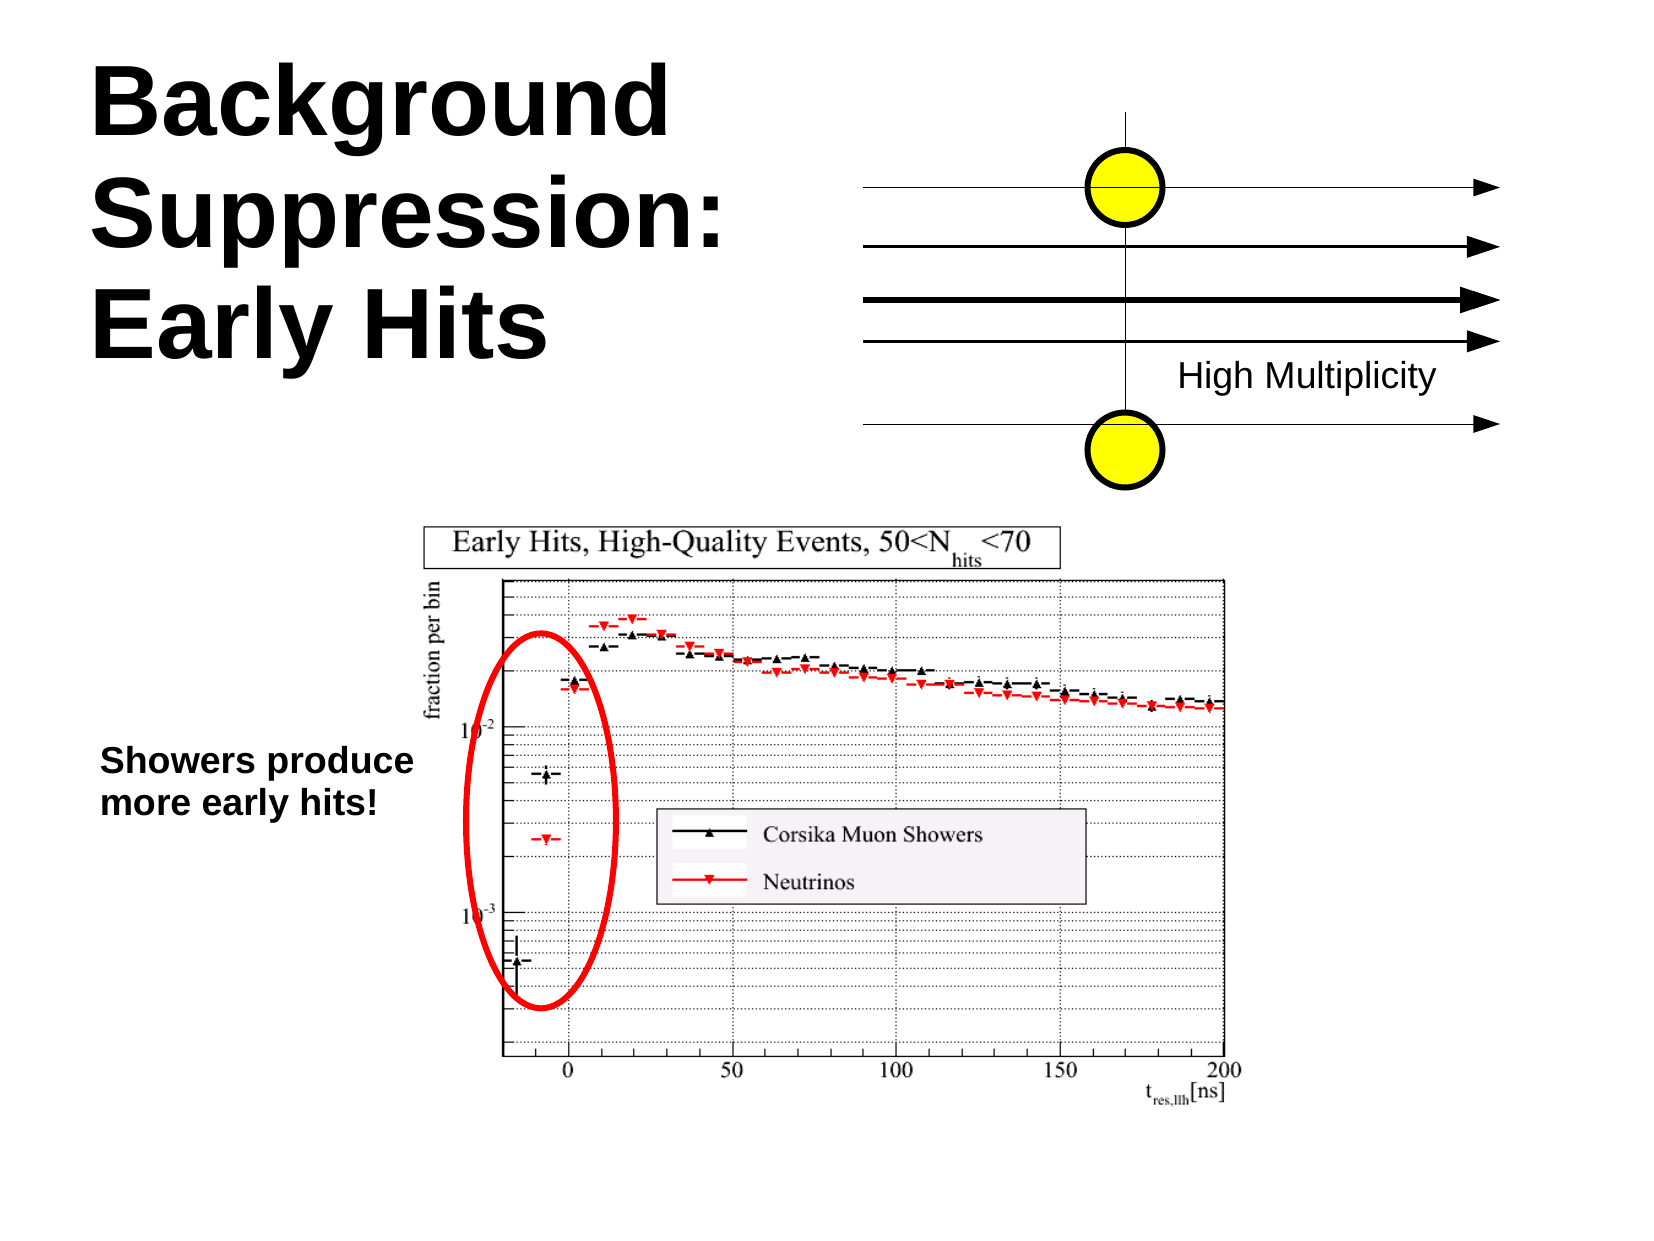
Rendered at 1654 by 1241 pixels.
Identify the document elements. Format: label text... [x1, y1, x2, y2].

text_box Showers produce more early hits! [85, 732, 430, 861]
text_box High Multiplicity [1162, 347, 1452, 419]
text_box Background Suppression: Early Hits [75, 37, 772, 505]
picture [415, 524, 1316, 1119]
text_box [787, 75, 1538, 526]
